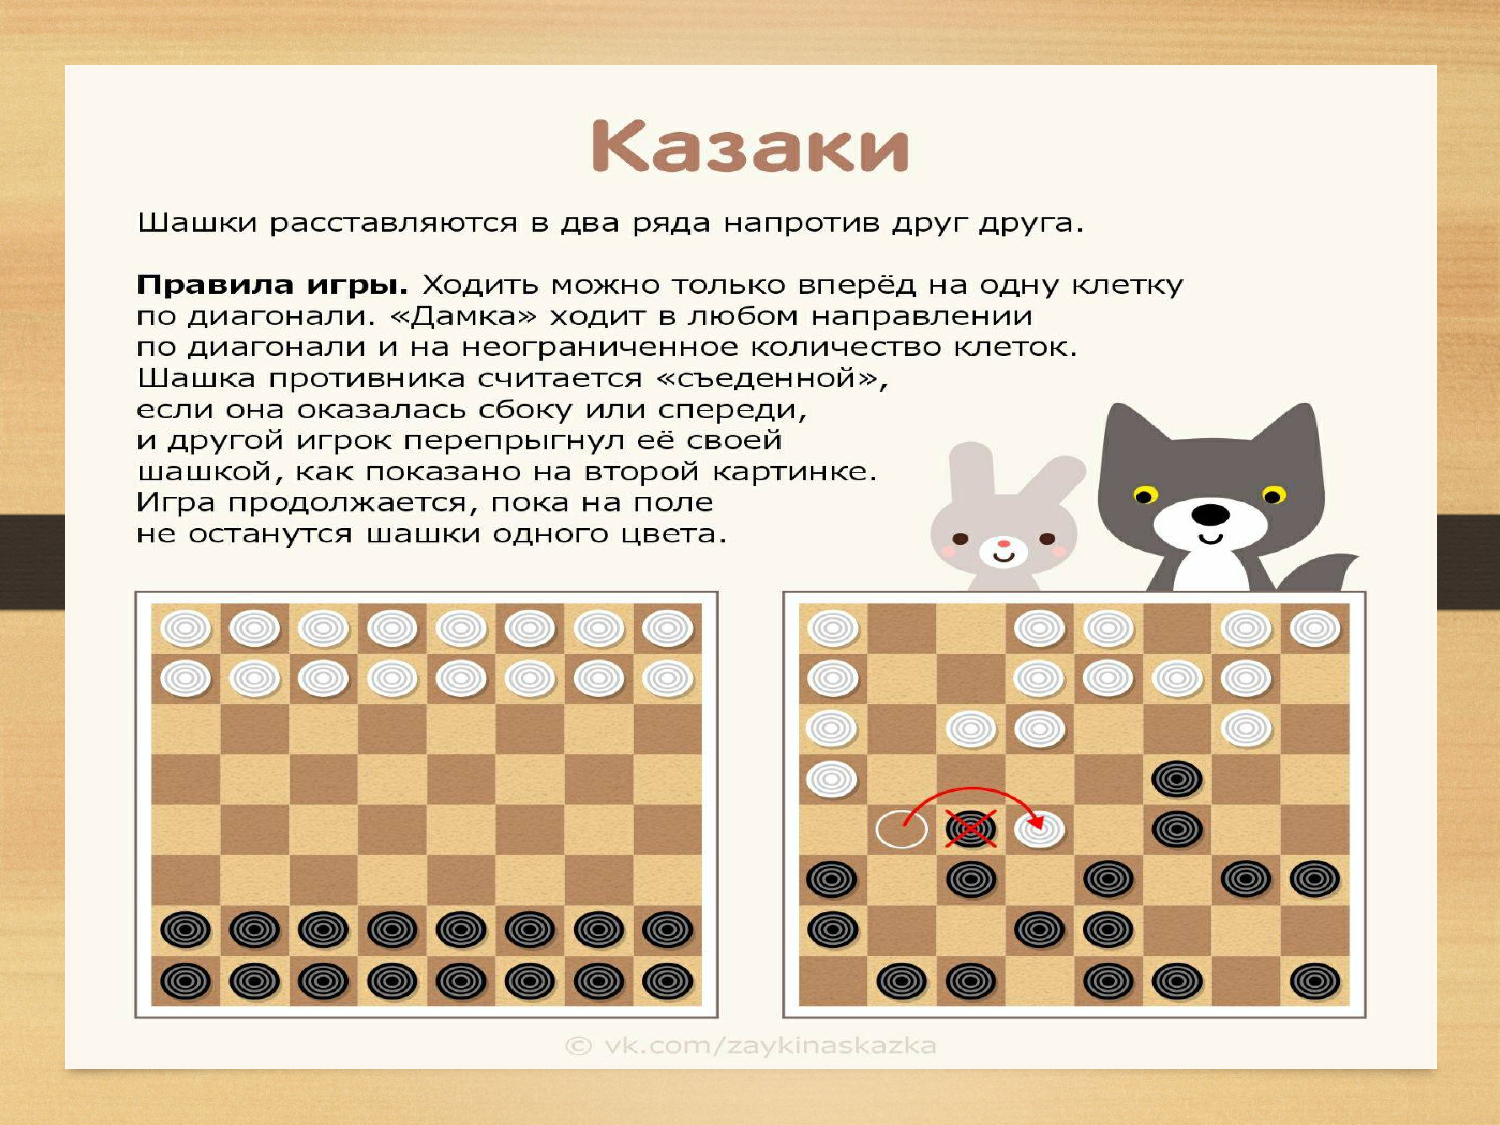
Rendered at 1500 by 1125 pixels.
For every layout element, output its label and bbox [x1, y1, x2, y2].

picture [65, 65, 1437, 1069]
